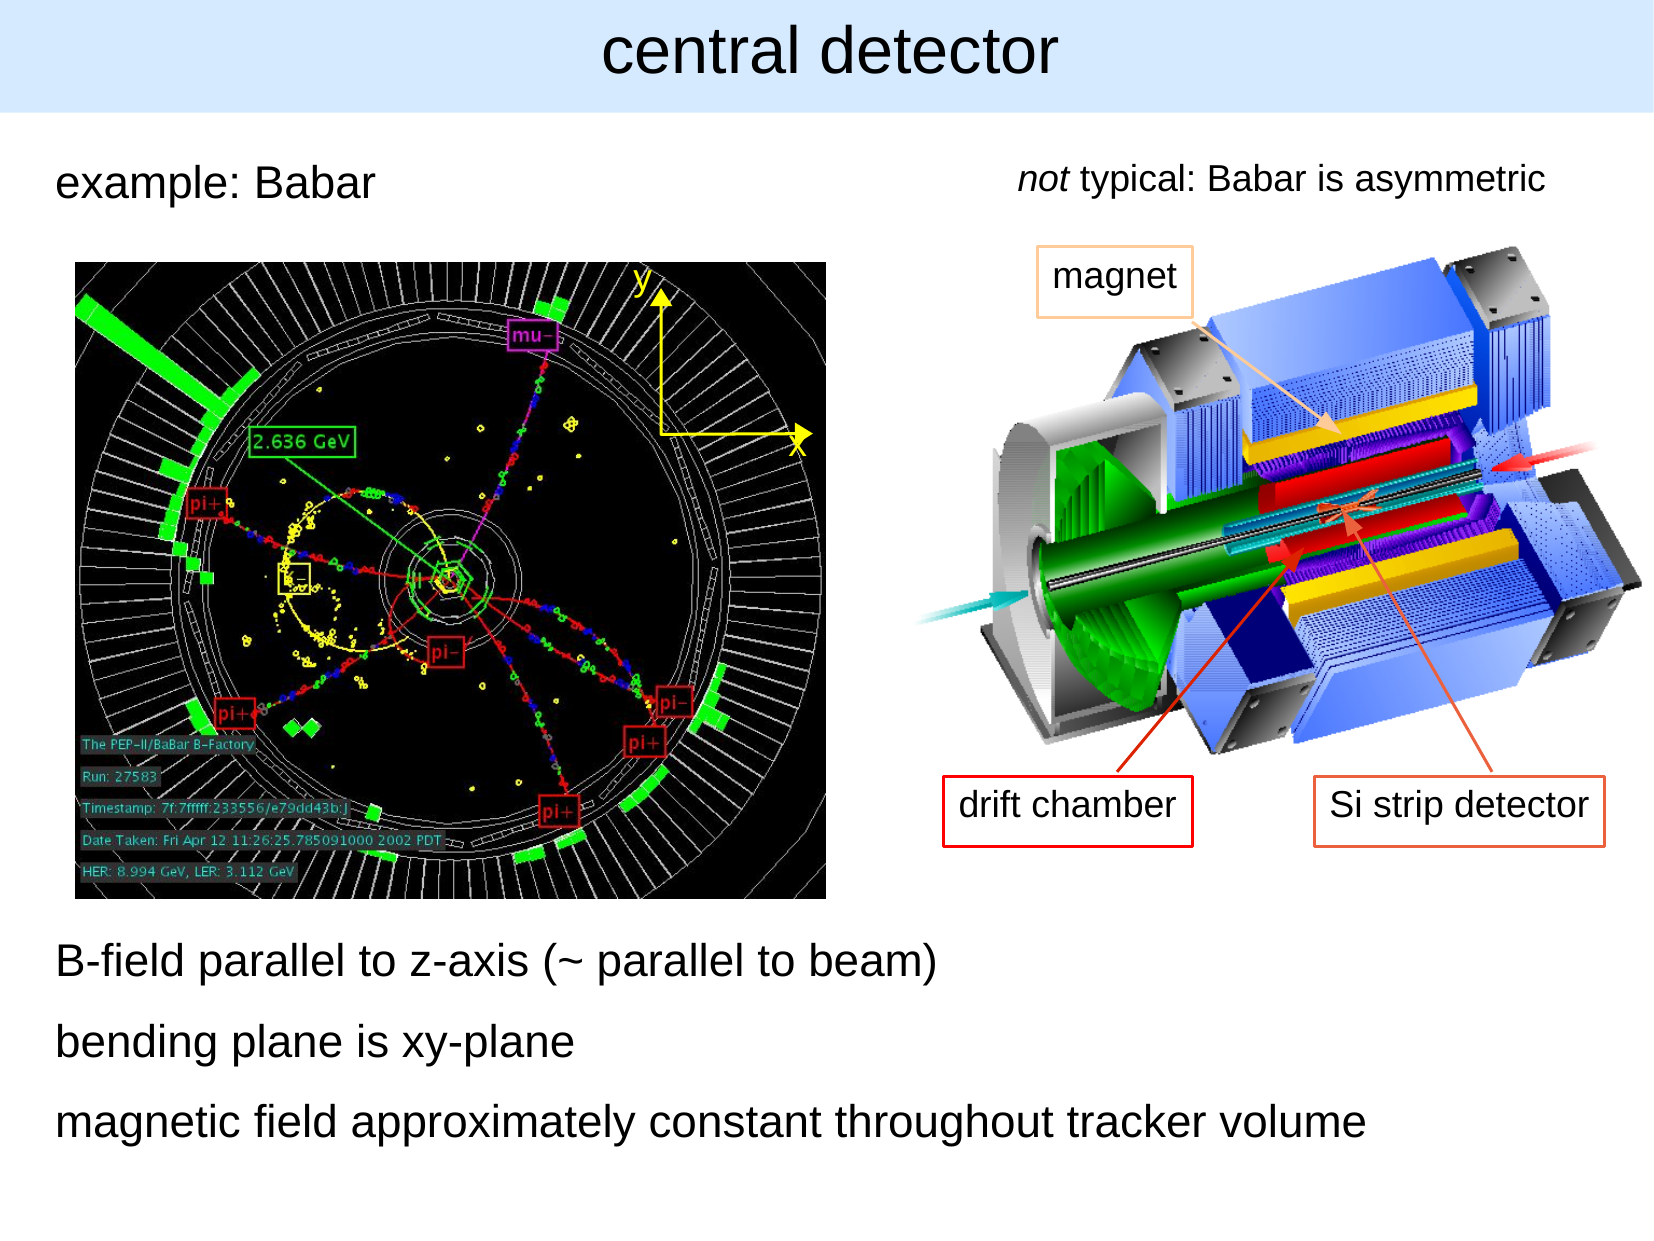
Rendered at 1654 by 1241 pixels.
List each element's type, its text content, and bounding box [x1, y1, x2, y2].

text_box x [773, 415, 823, 486]
list B-field parallel to z-axis (~ parallel to beam) bending plane is xy-plane magnetic field approximately constant throughout tracker volume [37, 934, 1609, 1198]
picture [75, 262, 826, 899]
text_box magnet [1037, 246, 1193, 318]
text_box not typical: Babar is asymmetric [1002, 150, 1562, 221]
list example: Babar [37, 156, 526, 263]
title central detector [86, 0, 1576, 100]
text_box y [618, 248, 668, 320]
picture [892, 209, 1643, 822]
text_box drift chamber [943, 776, 1193, 847]
text_box Si strip detector [1314, 776, 1605, 847]
